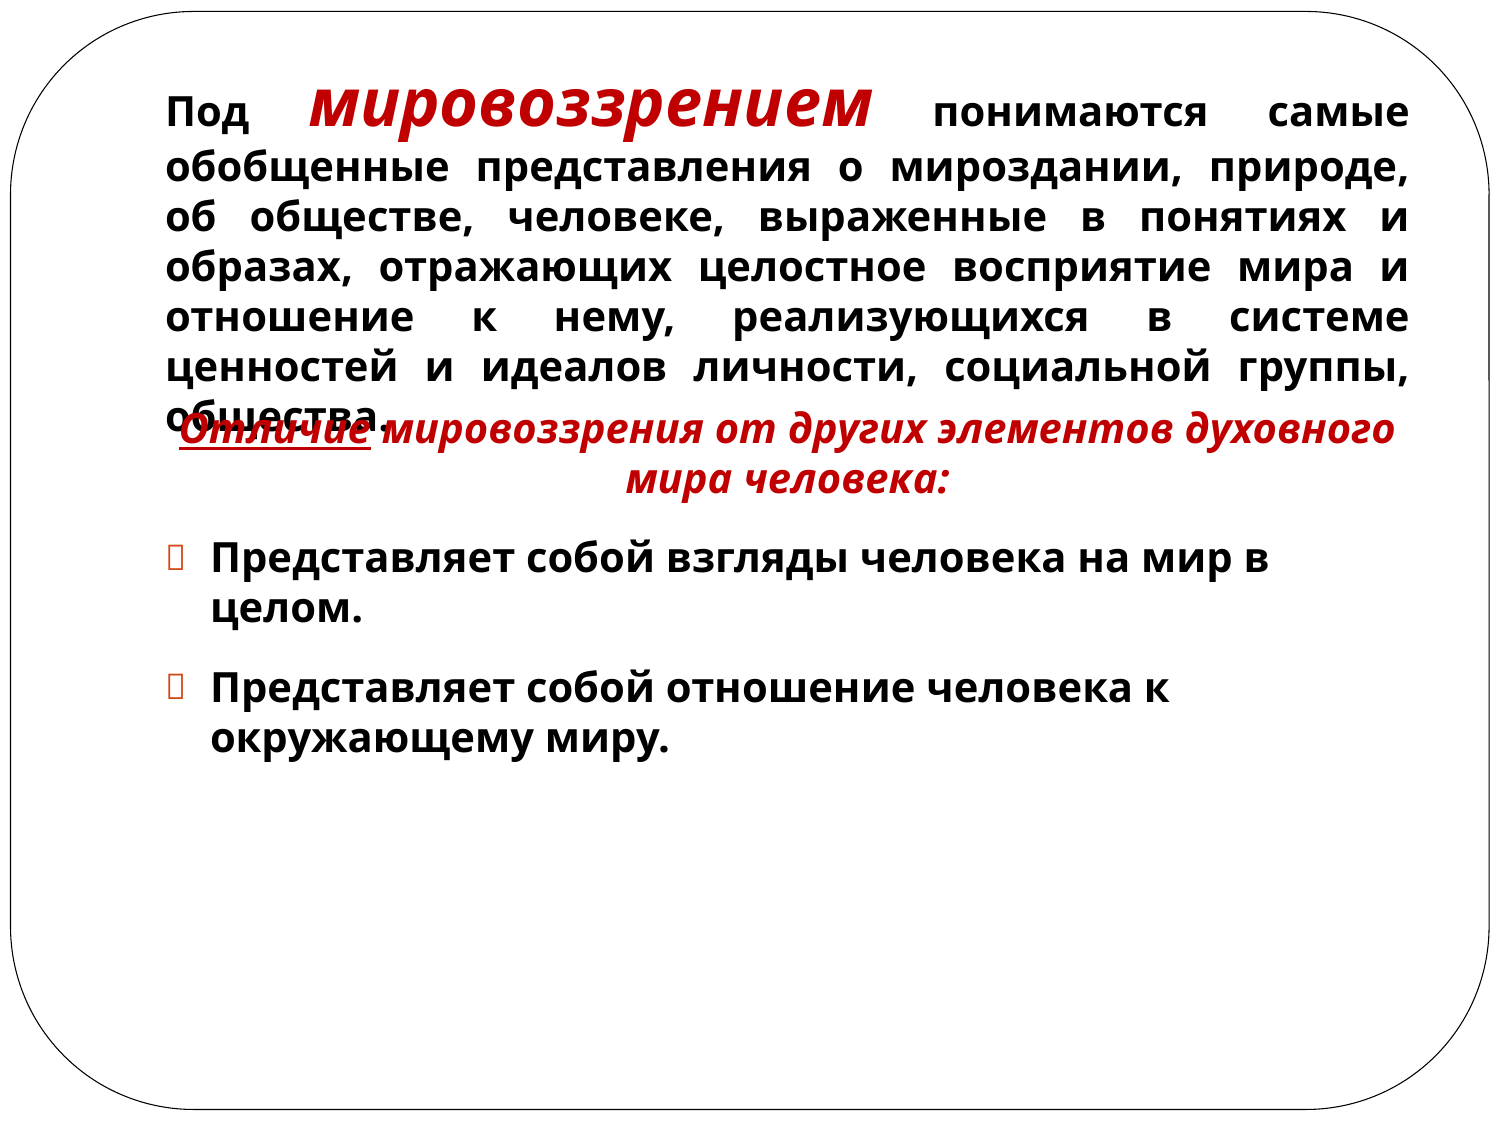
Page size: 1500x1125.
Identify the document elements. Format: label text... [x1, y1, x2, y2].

title Под мировоззрением понимаются самые обобщенные представления о мироздании, природе, об обществе, человеке, выраженные в понятиях и образах, отражающих целостное восприятие мира и отношение к нему, реализующихся в системе ценностей и идеалов личности, социальной группы, общества. [150, 45, 1425, 352]
list Отличие мировоззрения от других элементов духовного мира человека: Представляет собой взгляды человека на мир в целом. Представляет собой отношение человека к окружающему миру. [150, 386, 1425, 1125]
